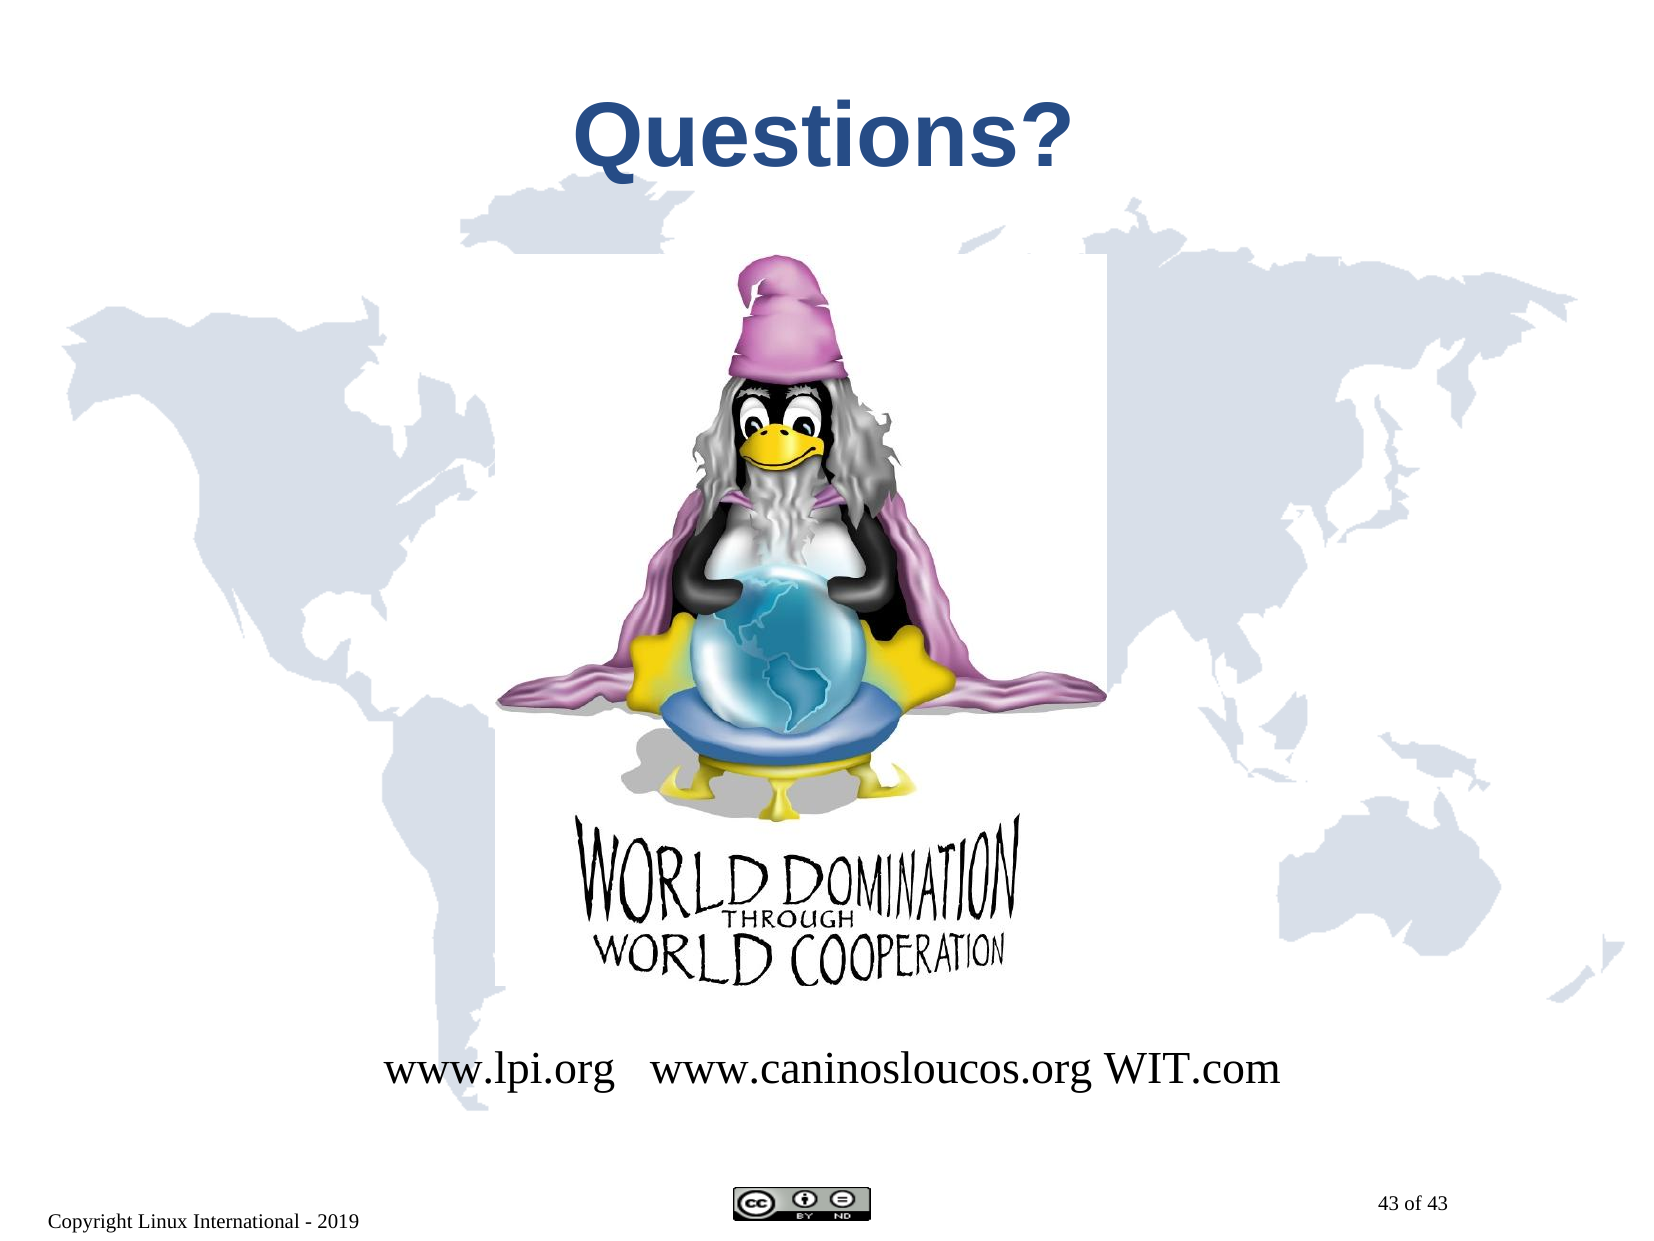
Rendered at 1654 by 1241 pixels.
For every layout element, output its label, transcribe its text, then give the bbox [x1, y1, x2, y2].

picture [37, 91, 1653, 1147]
title Questions? [118, 32, 1531, 238]
text_box www.lpi.org www.caninosloucos.org WIT.com [45, 1035, 1621, 1105]
picture [733, 1187, 871, 1221]
